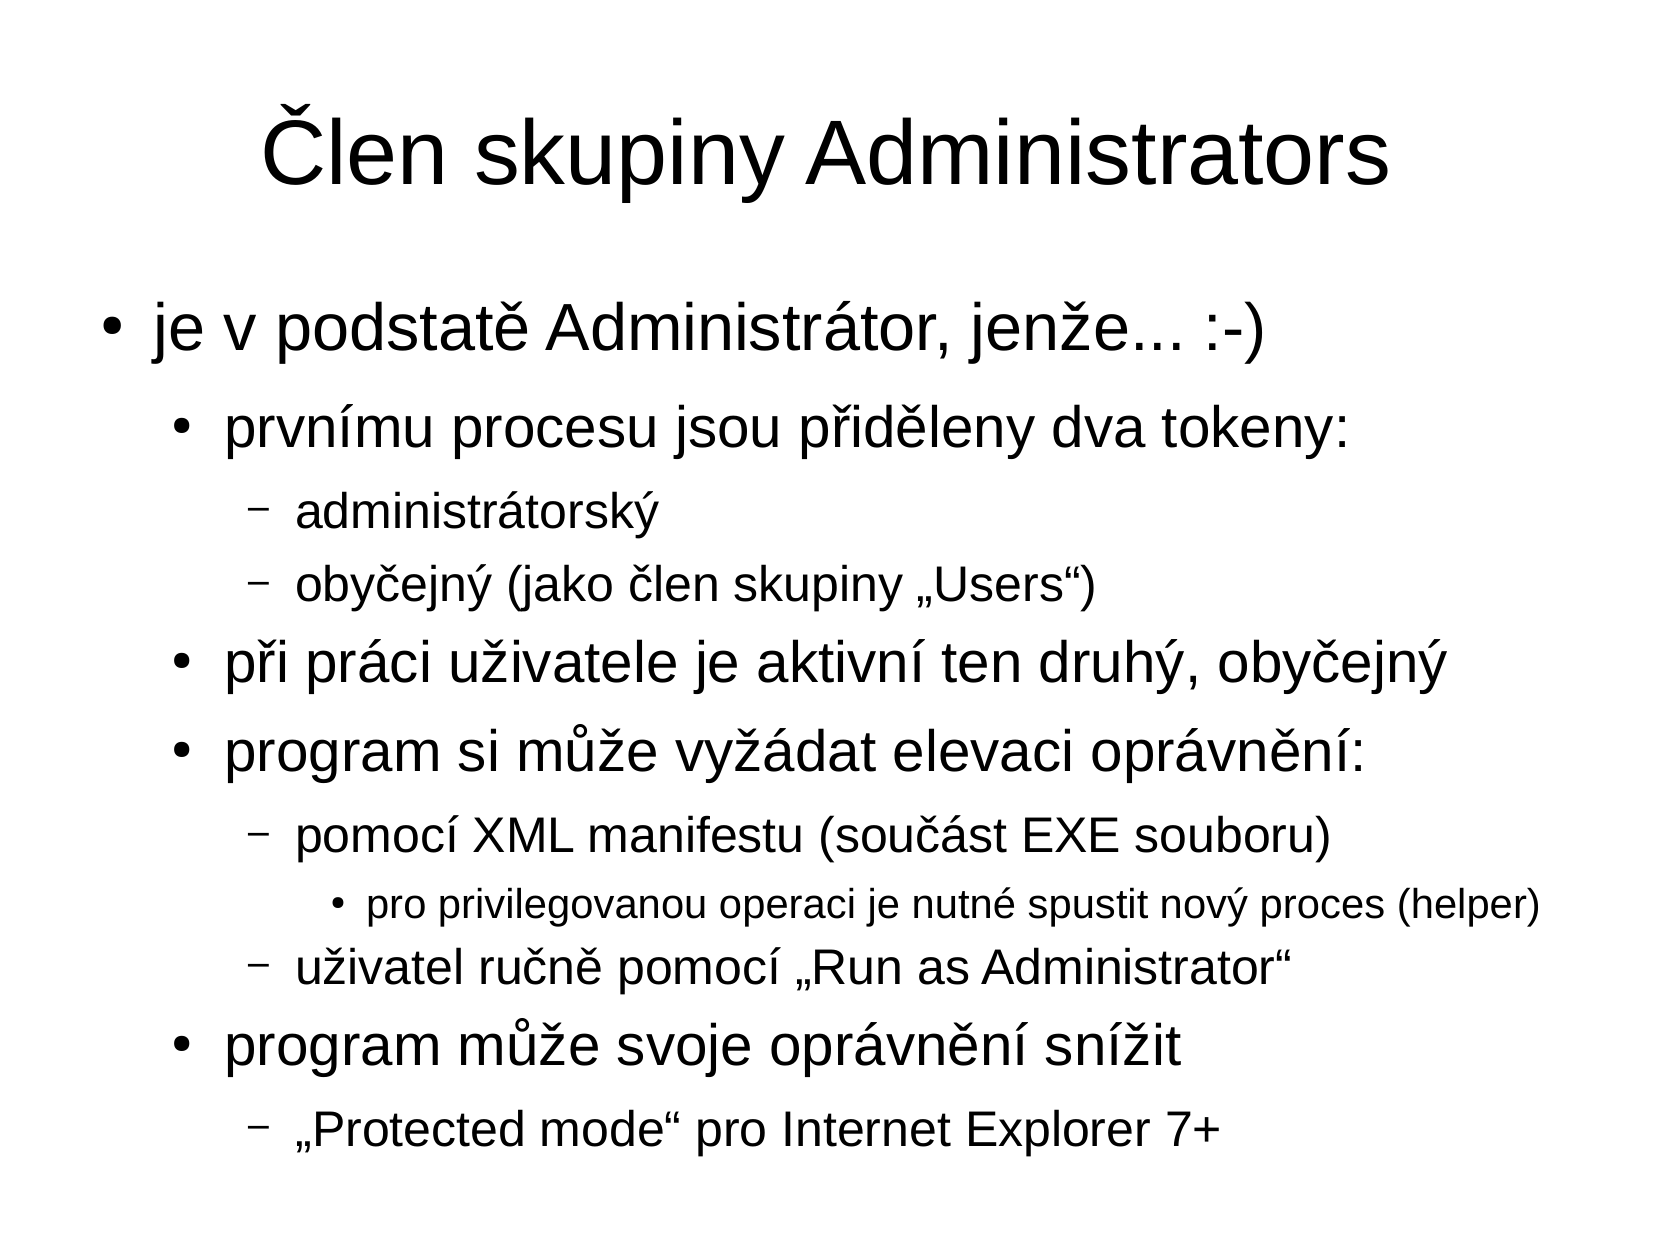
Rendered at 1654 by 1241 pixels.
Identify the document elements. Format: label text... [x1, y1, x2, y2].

title Člen skupiny Administrators [82, 49, 1571, 257]
list je v podstatě Administrátor, jenže... :-) prvnímu procesu jsou přiděleny dva tokeny: administrátorský obyčejný (jako člen skupiny „Users“) při práci uživatele je aktivní ten druhý, obyčejný program si může vyžádat elevaci oprávnění: pomocí XML manifestu (součást EXE souboru) pro privilegovanou operaci je nutné spustit nový proces (helper) uživatel ručně pomocí „Run as Administrator“ program může svoje oprávnění snížit „Protected mode“ pro Internet Explorer 7+ [82, 290, 1595, 1193]
